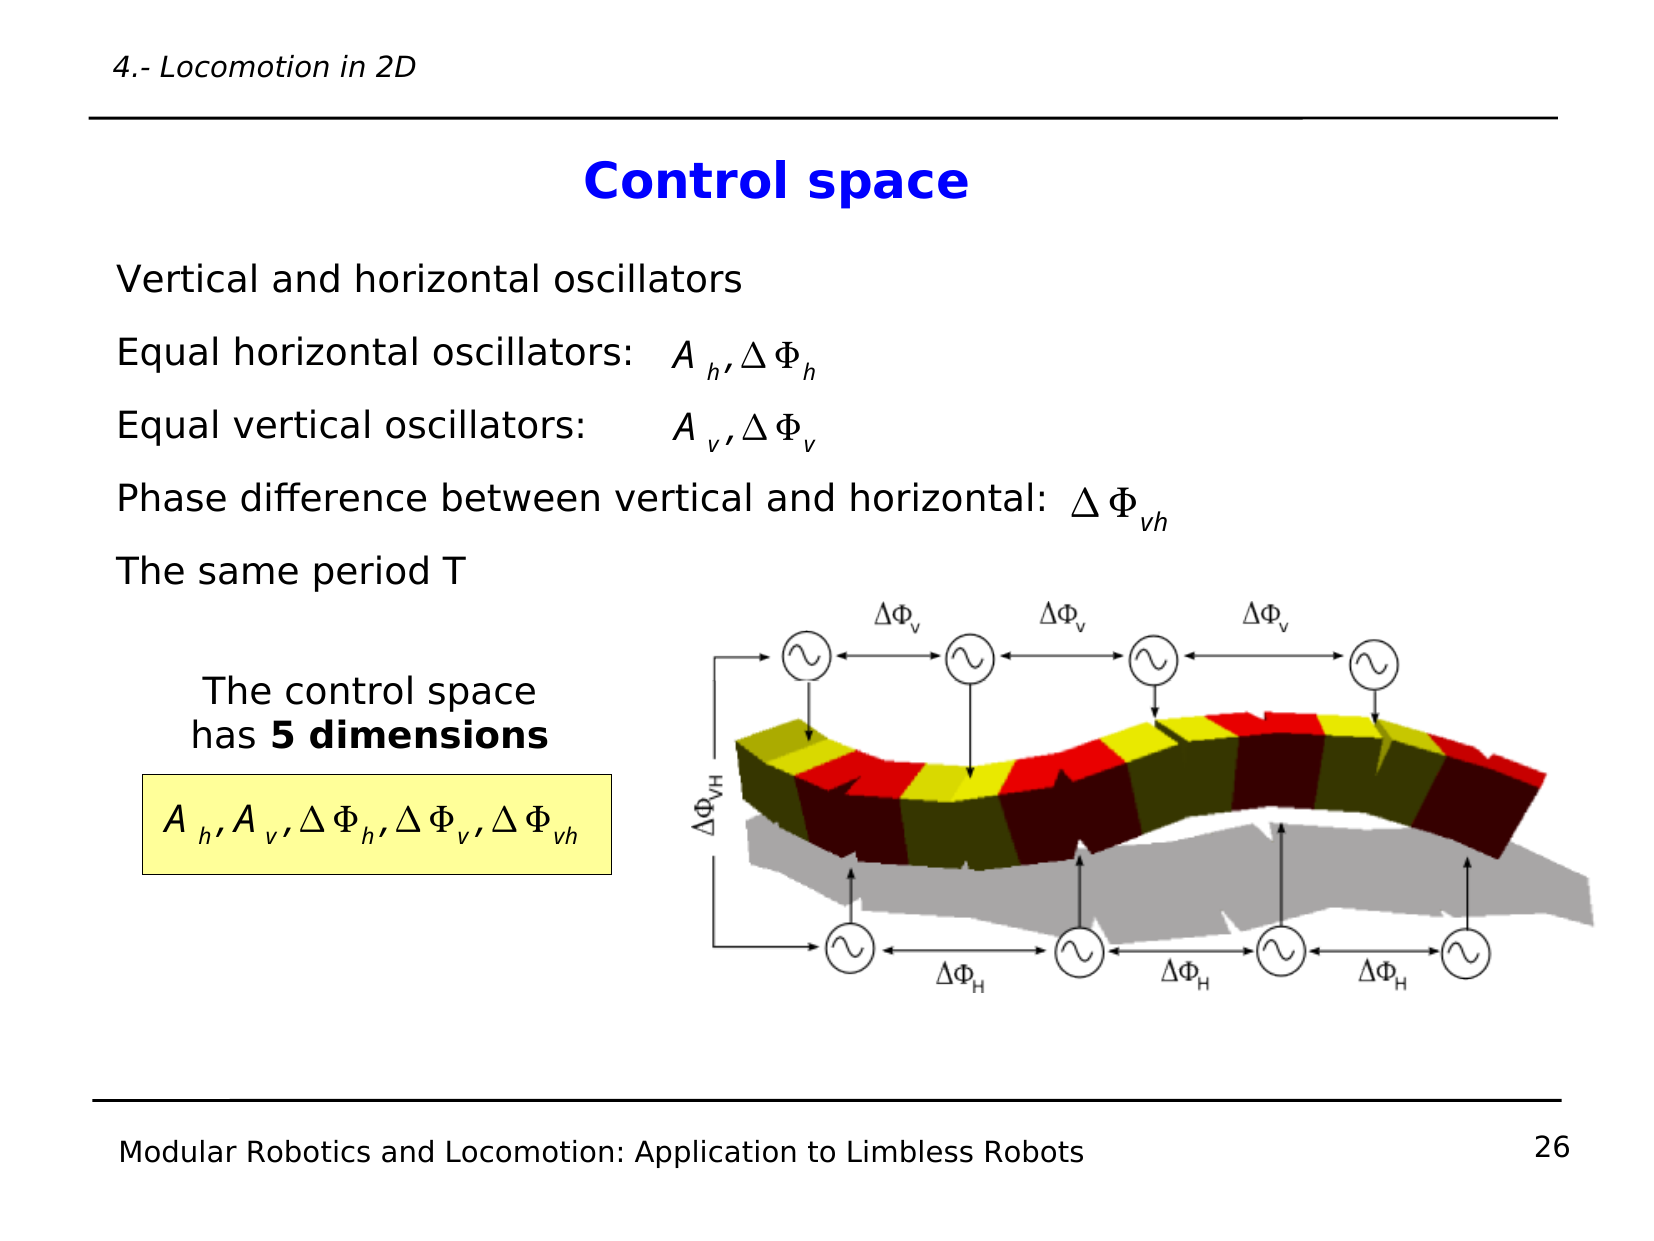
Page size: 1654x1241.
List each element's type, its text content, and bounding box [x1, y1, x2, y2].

chart [663, 332, 826, 387]
chart [1059, 477, 1180, 539]
text_box 4.- Locomotion in 2D [97, 42, 433, 93]
text_box [142, 774, 612, 875]
text_box Control space [568, 144, 978, 218]
chart [155, 796, 589, 851]
text_box Vertical and horizontal oscillators Equal horizontal oscillators: Equal vertical oscillators: Phase difference between vertical and horizontal: The same period T [89, 249, 1070, 601]
text_box Modular Robotics and Locomotion: Application to Limbless Robots [103, 1128, 1101, 1178]
picture [691, 601, 1622, 993]
chart [664, 404, 826, 459]
text_box The control space has 5 dimensions [154, 662, 586, 765]
